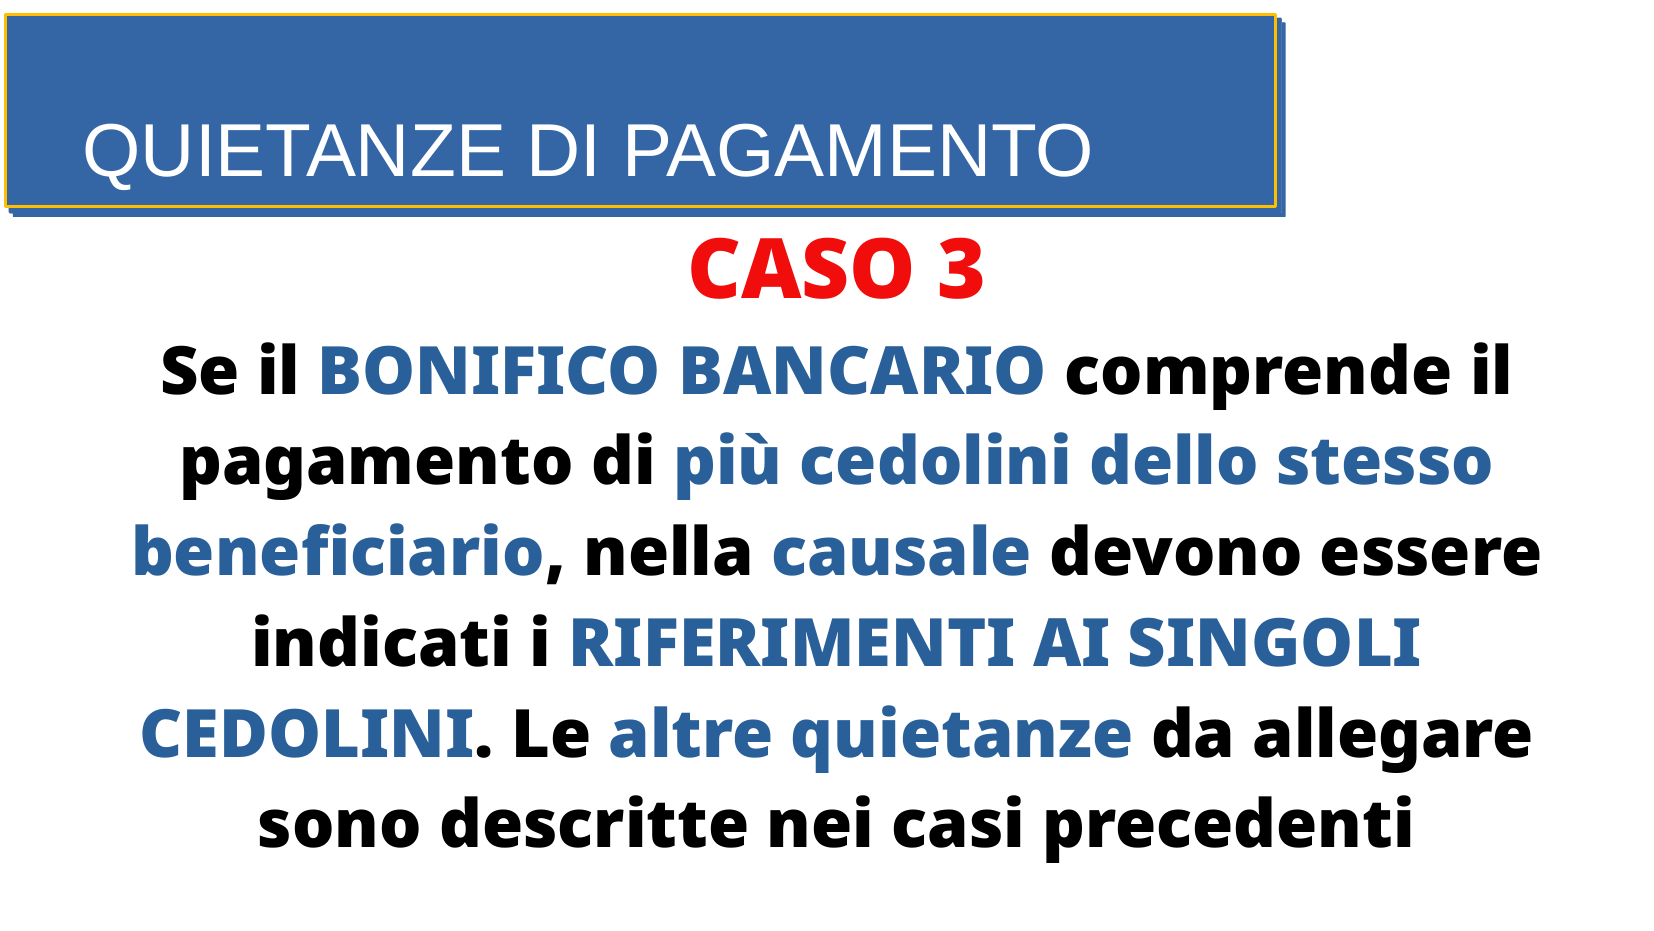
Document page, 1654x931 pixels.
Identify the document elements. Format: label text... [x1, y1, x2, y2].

title QUIETANZE DI PAGAMENTO [82, 35, 1235, 266]
subtitle CASO 3 Se il BONIFICO BANCARIO comprende il pagamento di più cedolini dello stesso beneficiario, nella causale devono essere indicati i RIFERIMENTI AI SINGOLI CEDOLINI. Le altre quietanze da allegare sono descritte nei casi precedenti [98, 150, 1576, 927]
